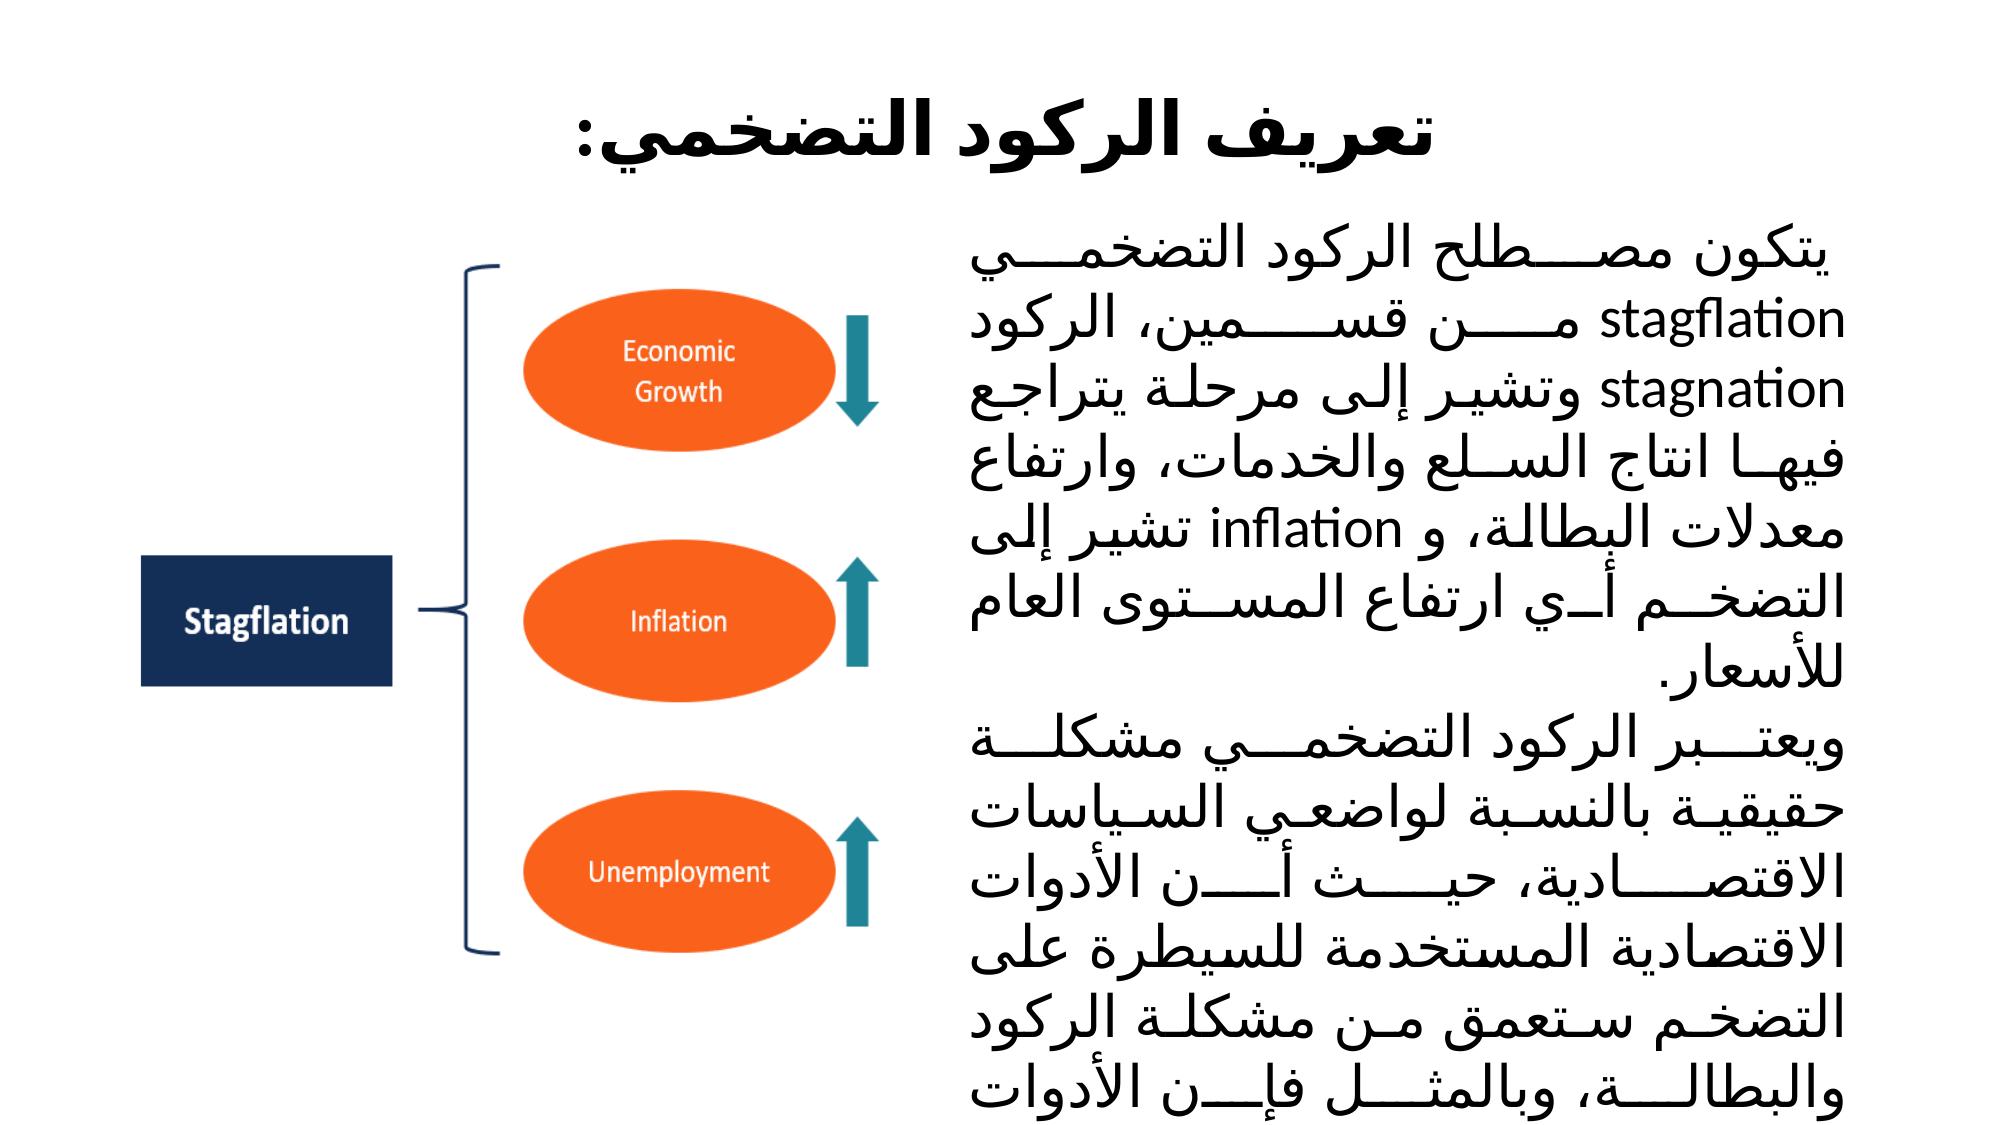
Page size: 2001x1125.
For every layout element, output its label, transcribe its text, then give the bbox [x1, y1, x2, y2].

picture [102, 255, 904, 970]
title تعريف الركود التضخمي: [149, 59, 1863, 202]
text_box يتكون مصطلح الركود التضخمي stagflation من قسمين، الركود stagnation وتشير إلى مرحلة يتراجع فيها انتاج السلع والخدمات، وارتفاع معدلات البطالة، و inflation تشير إلى التضخم أي ارتفاع المستوى العام للأسعار. ويعتبر الركود التضخمي مشكلة حقيقية بالنسبة لواضعي السياسات الاقتصادية، حيث أن الأدوات الاقتصادية المستخدمة للسيطرة على التضخم ستعمق من مشكلة الركود والبطالة، وبالمثل فإن الأدوات المستخدمة للسيطرة على الركود ستؤدي إلى تفاقم مشكلة التضخم [953, 201, 1863, 1066]
